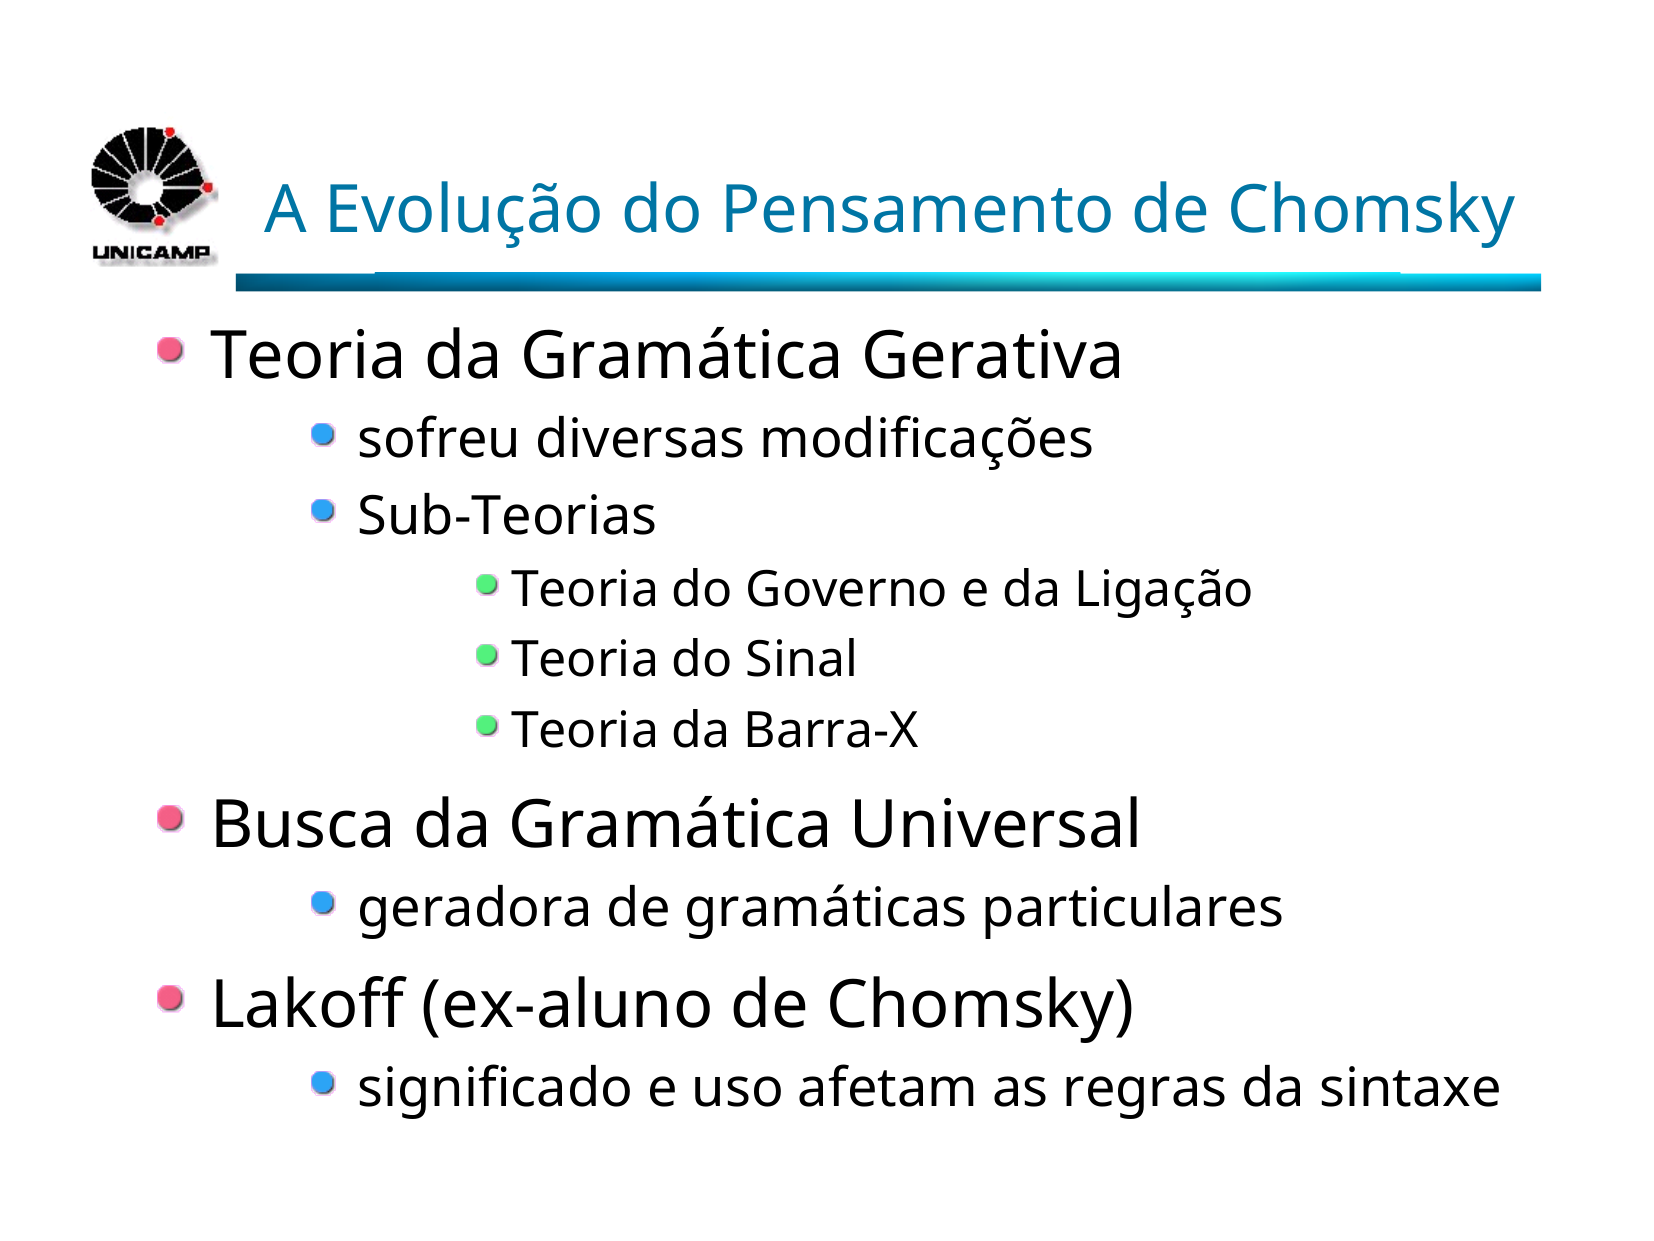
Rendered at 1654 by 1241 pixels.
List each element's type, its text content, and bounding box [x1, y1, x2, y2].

list Teoria da Gramática Gerativa sofreu diversas modificações Sub-Teorias Teoria do Governo e da Ligação Teoria do Sinal Teoria da Barra-X Busca da Gramática Universal geradora de gramáticas particulares Lakoff (ex-aluno de Chomsky) significado e uso afetam as regras da sintaxe [121, 309, 1534, 1182]
picture [125, 272, 1654, 295]
title A Evolução do Pensamento de Chomsky [264, 42, 1534, 250]
